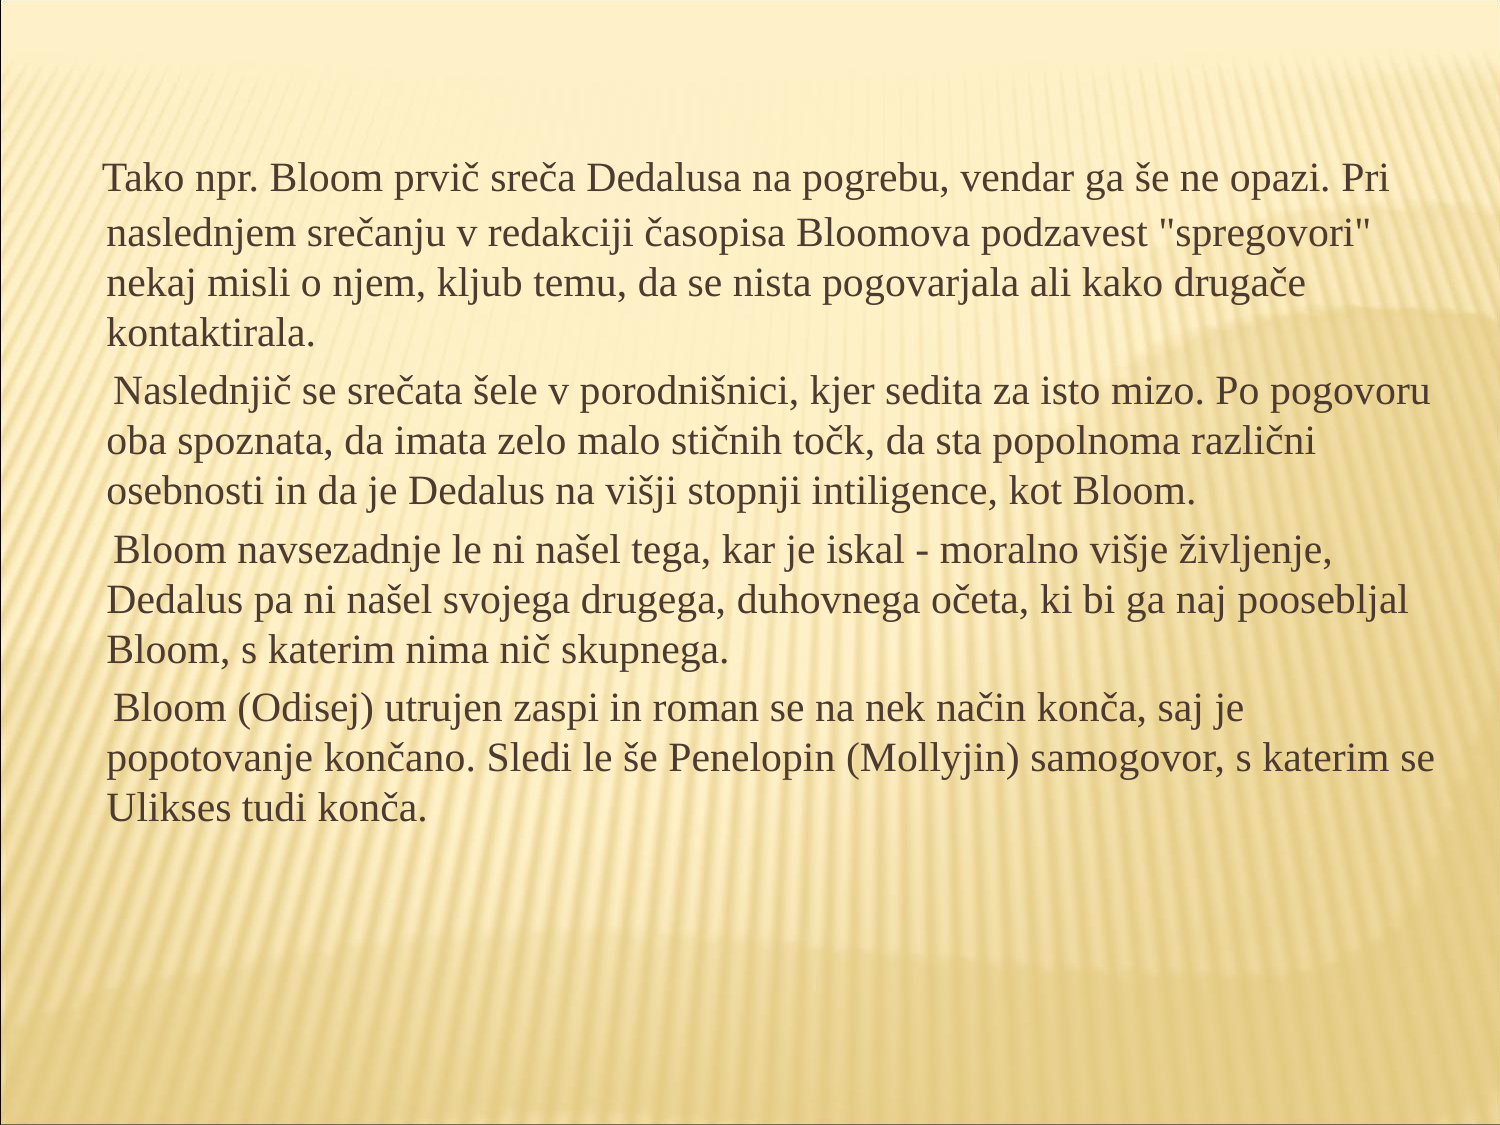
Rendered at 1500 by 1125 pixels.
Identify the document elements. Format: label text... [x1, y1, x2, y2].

list Tako npr. Bloom prvič sreča Dedalusa na pogrebu, vendar ga še ne opazi. Pri naslednjem srečanju v redakciji časopisa Bloomova podzavest "spregovori" nekaj misli o njem, kljub temu, da se nista pogovarjala ali kako drugače kontaktirala. Naslednjič se srečata šele v porodnišnici, kjer sedita za isto mizo. Po pogovoru oba spoznata, da imata zelo malo stičnih točk, da sta popolnoma različni osebnosti in da je Dedalus na višji stopnji intiligence, kot Bloom. Bloom navsezadnje le ni našel tega, kar je iskal - moralno višje življenje, Dedalus pa ni našel svojega drugega, duhovnega očeta, ki bi ga naj poosebljal Bloom, s katerim nima nič skupnega. Bloom (Odisej) utrujen zaspi in roman se na nek način konča, saj je popotovanje končano. Sledi le še Penelopin (Mollyjin) samogovor, s katerim se Ulikses tudi konča. [35, 117, 1461, 860]
picture [0, 0, 1500, 1125]
